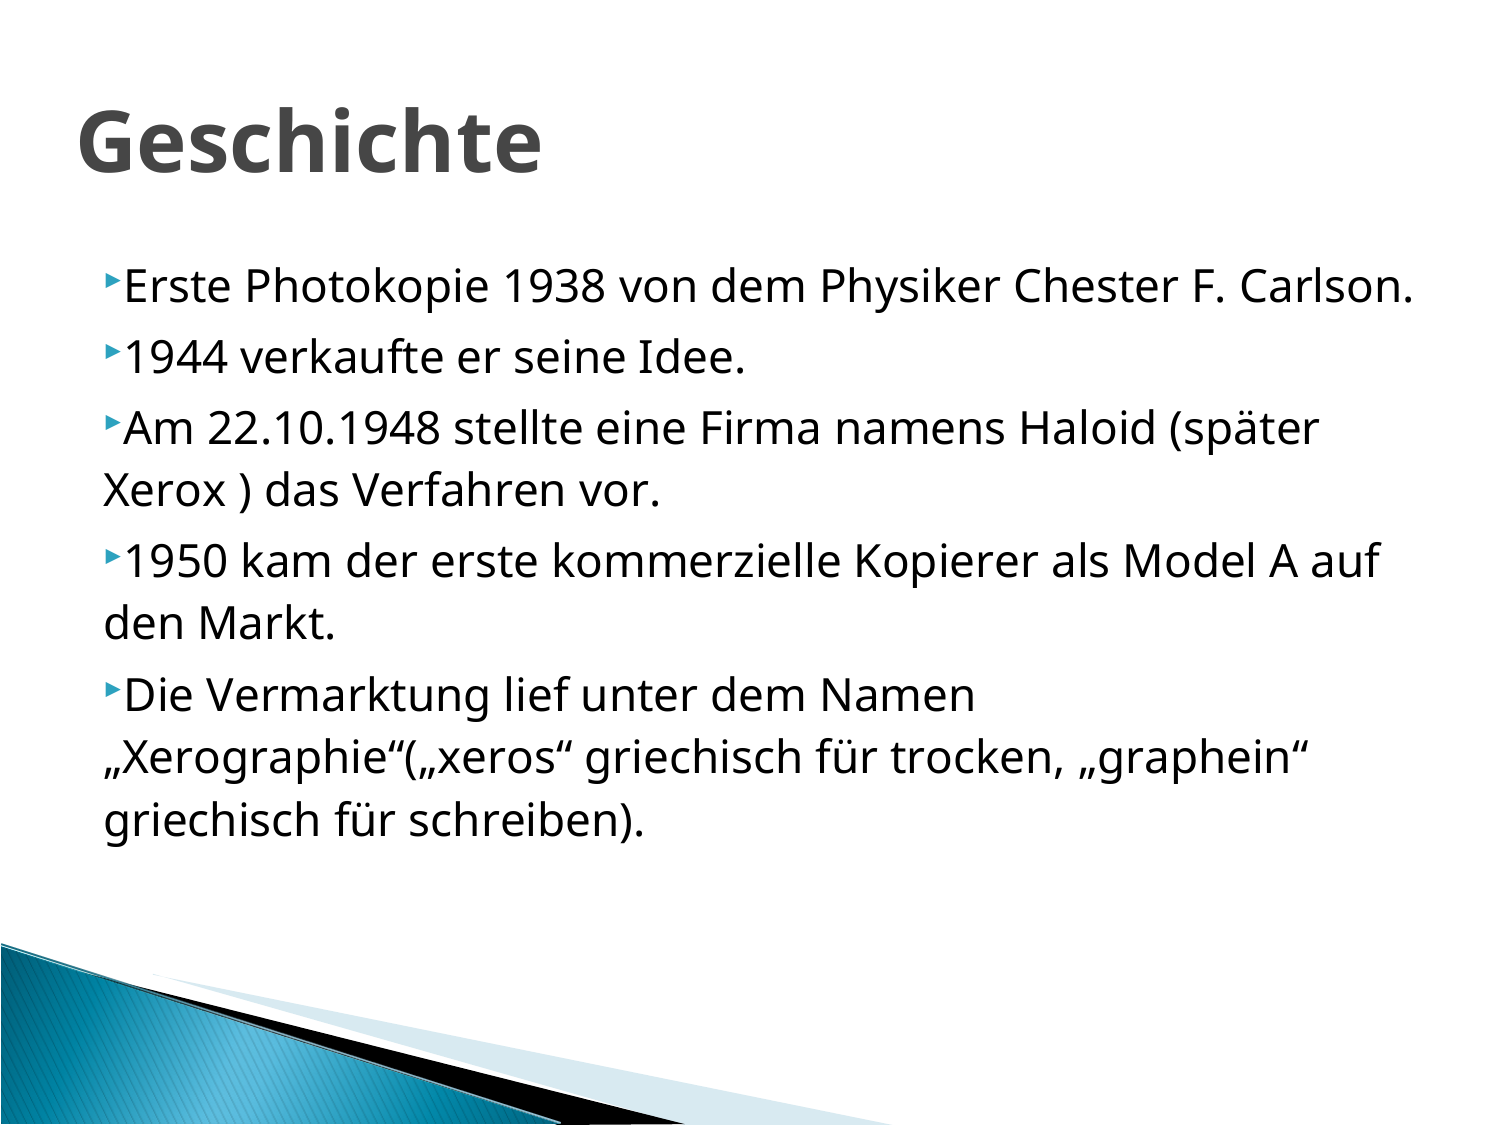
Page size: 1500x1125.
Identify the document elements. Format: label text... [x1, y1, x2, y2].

title Geschichte [75, 28, 1426, 250]
picture [0, 942, 562, 1125]
subtitle Erste Photokopie 1938 von dem Physiker Chester F. Carlson. 1944 verkaufte er seine Idee. Am 22.10.1948 stellte eine Firma namens Haloid (später Xerox ) das Verfahren vor. 1950 kam der erste kommerzielle Kopierer als Model A auf den Markt. Die Vermarktung lief unter dem Namen „Xerographie“(„xeros“ griechisch für trocken, „graphein“ griechisch für schreiben). [67, 187, 1418, 916]
